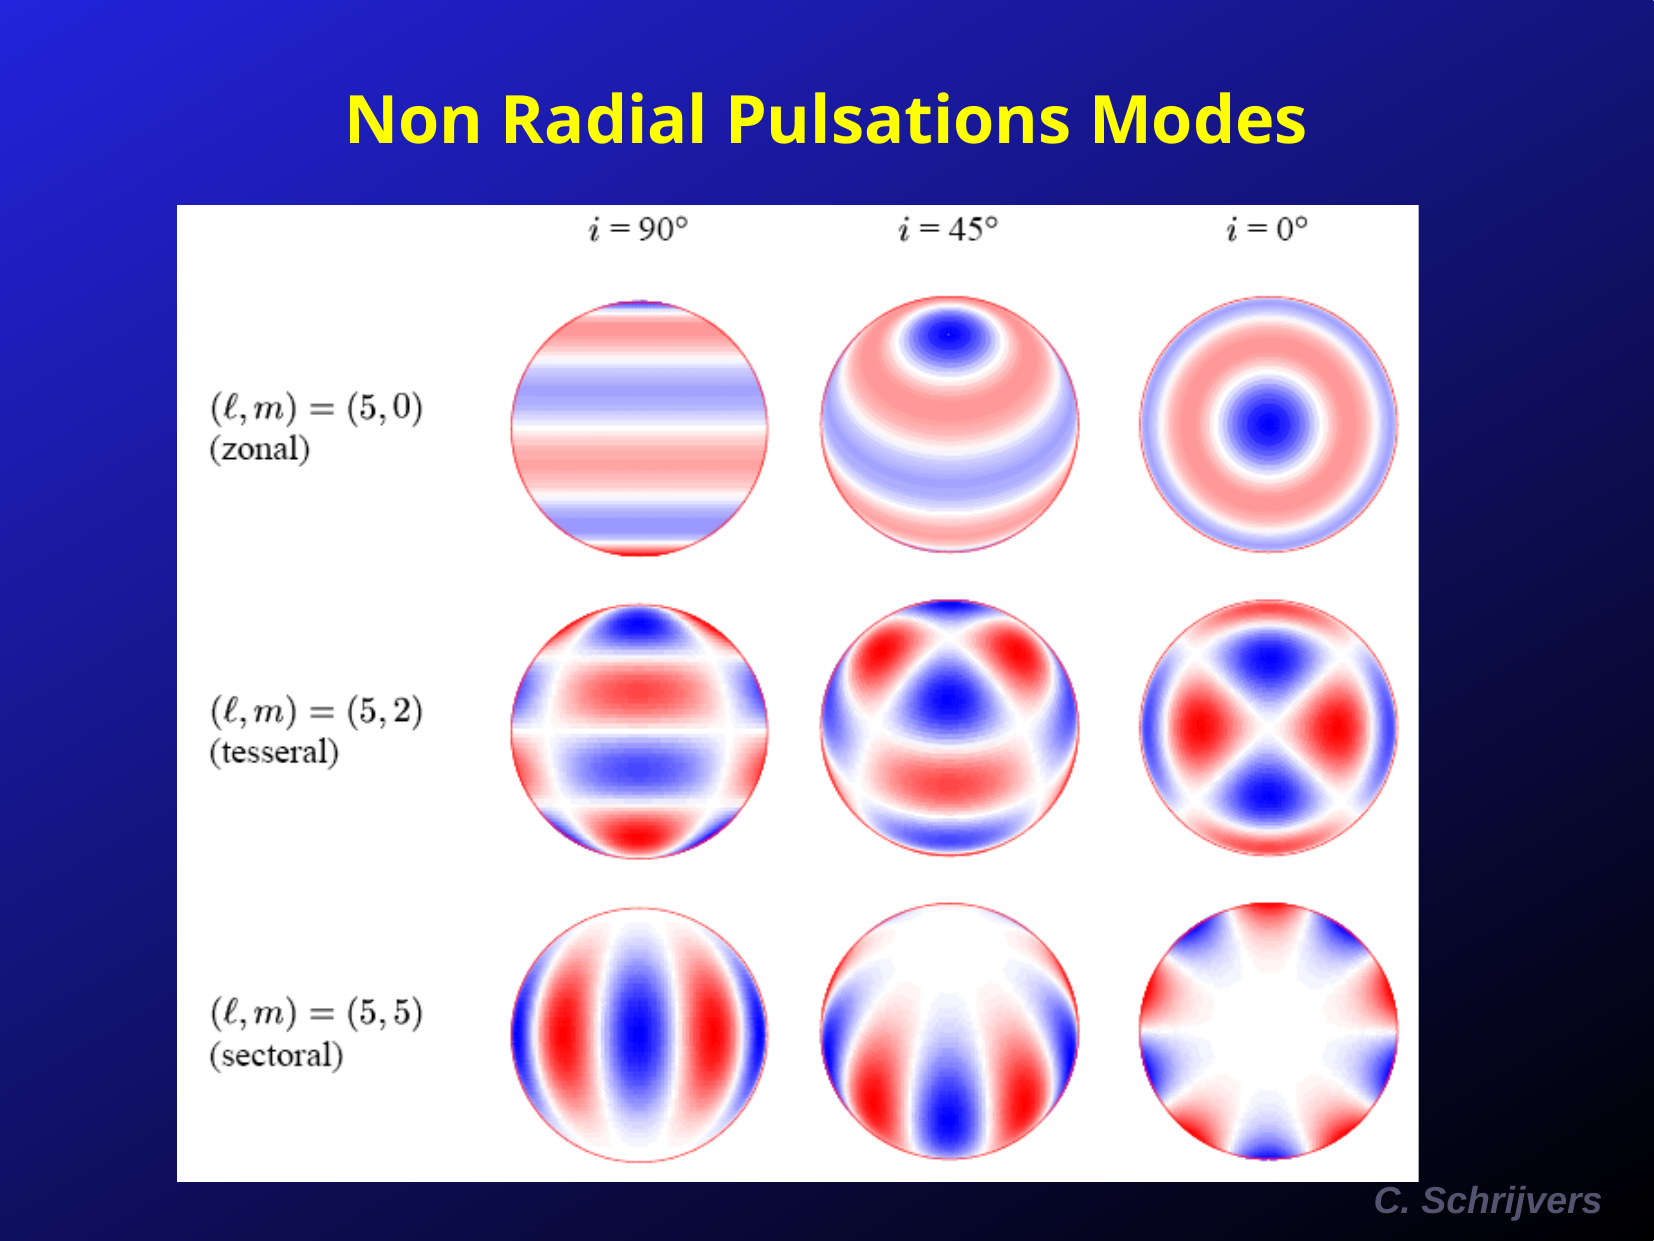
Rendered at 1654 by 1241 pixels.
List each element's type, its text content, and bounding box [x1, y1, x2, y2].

title Non Radial Pulsations Modes [82, 56, 1571, 178]
text_box C. Schrijvers [1322, 1173, 1654, 1230]
picture [177, 205, 1419, 1182]
